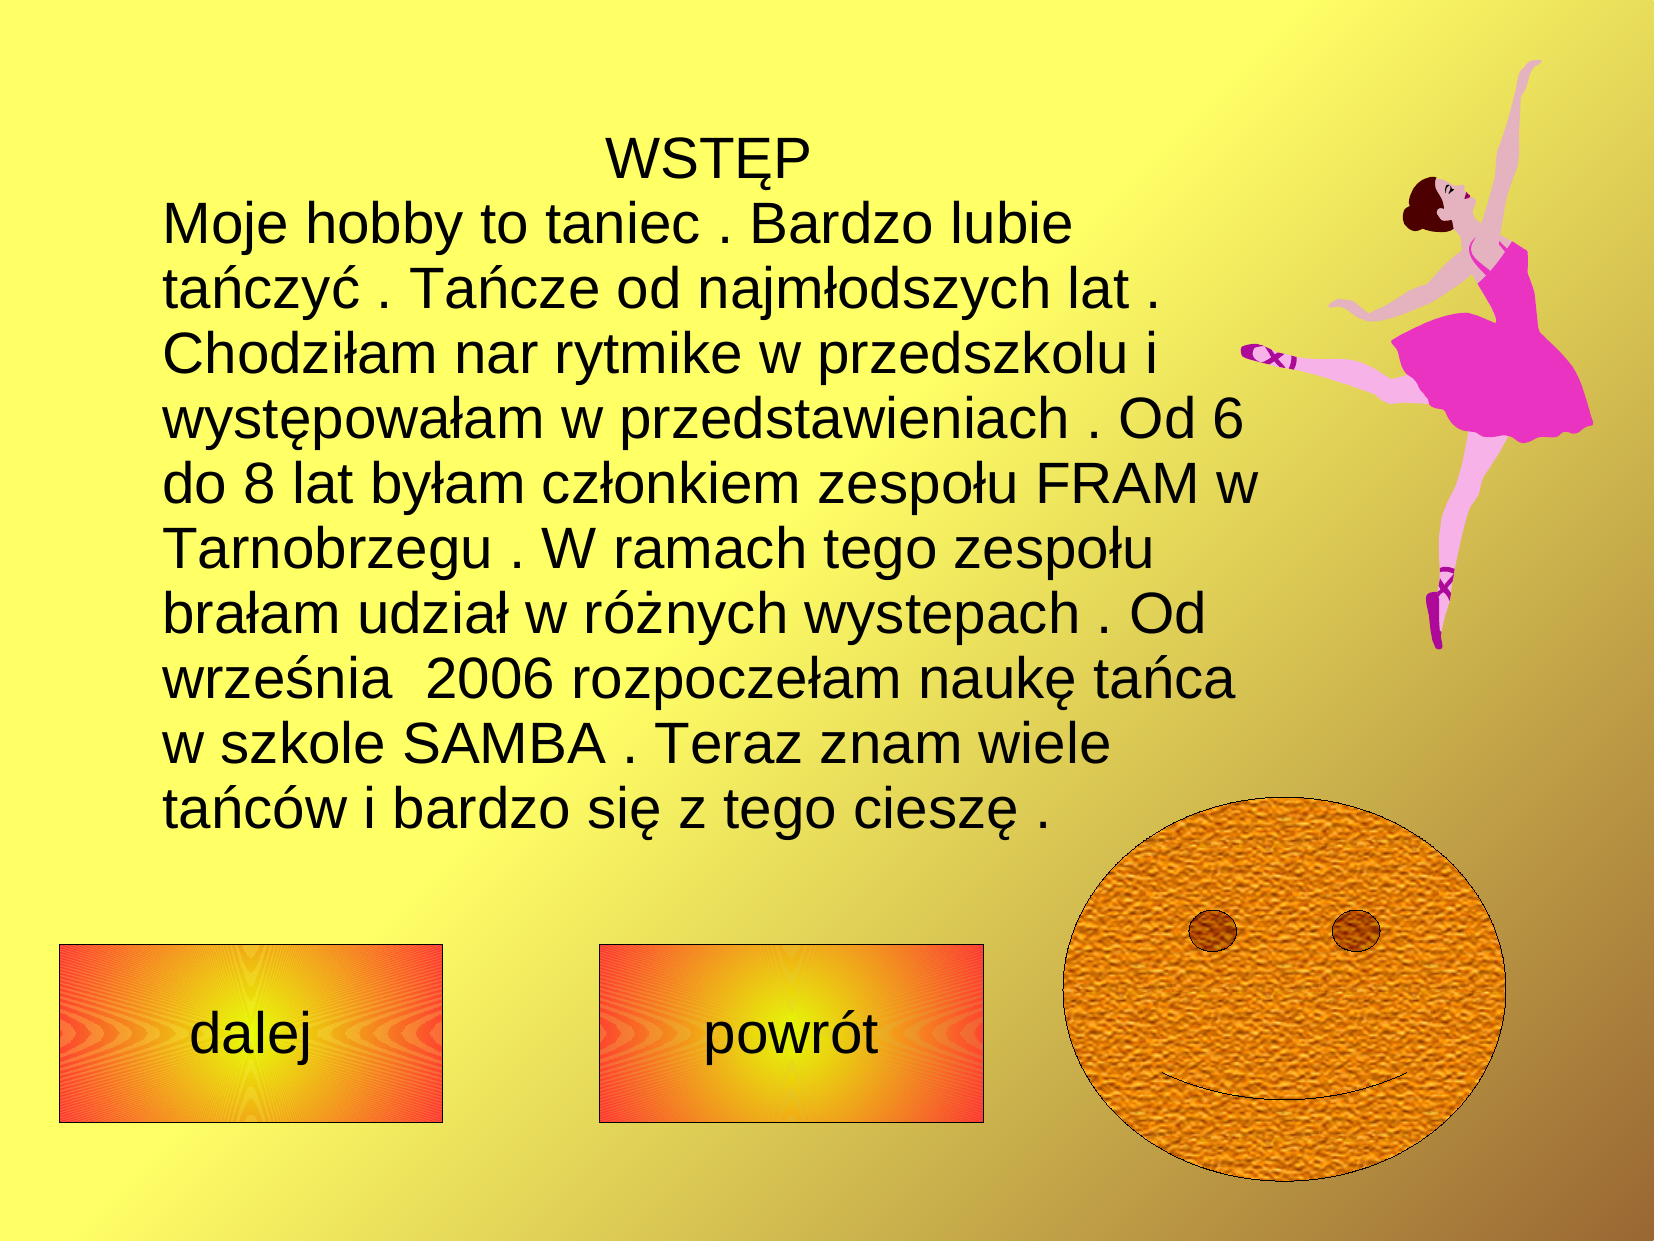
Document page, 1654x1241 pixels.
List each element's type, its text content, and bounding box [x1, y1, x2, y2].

text_box WSTĘP Moje hobby to taniec . Bardzo lubie tańczyć . Tańcze od najmłodszych lat . Chodziłam nar rytmike w przedszkolu i występowałam w przedstawieniach . Od 6 do 8 lat byłam członkiem zespołu FRAM w Tarnobrzegu . W ramach tego zespołu brałam udział w różnych wystepach . Od września 2006 rozpoczełam naukę tańca w szkole SAMBA . Teraz znam wiele tańców i bardzo się z tego cieszę . [147, 118, 1300, 846]
picture [1240, 59, 1595, 650]
text_box powrót [599, 944, 984, 1123]
text_box dalej [59, 944, 443, 1123]
text_box [1062, 797, 1506, 1182]
